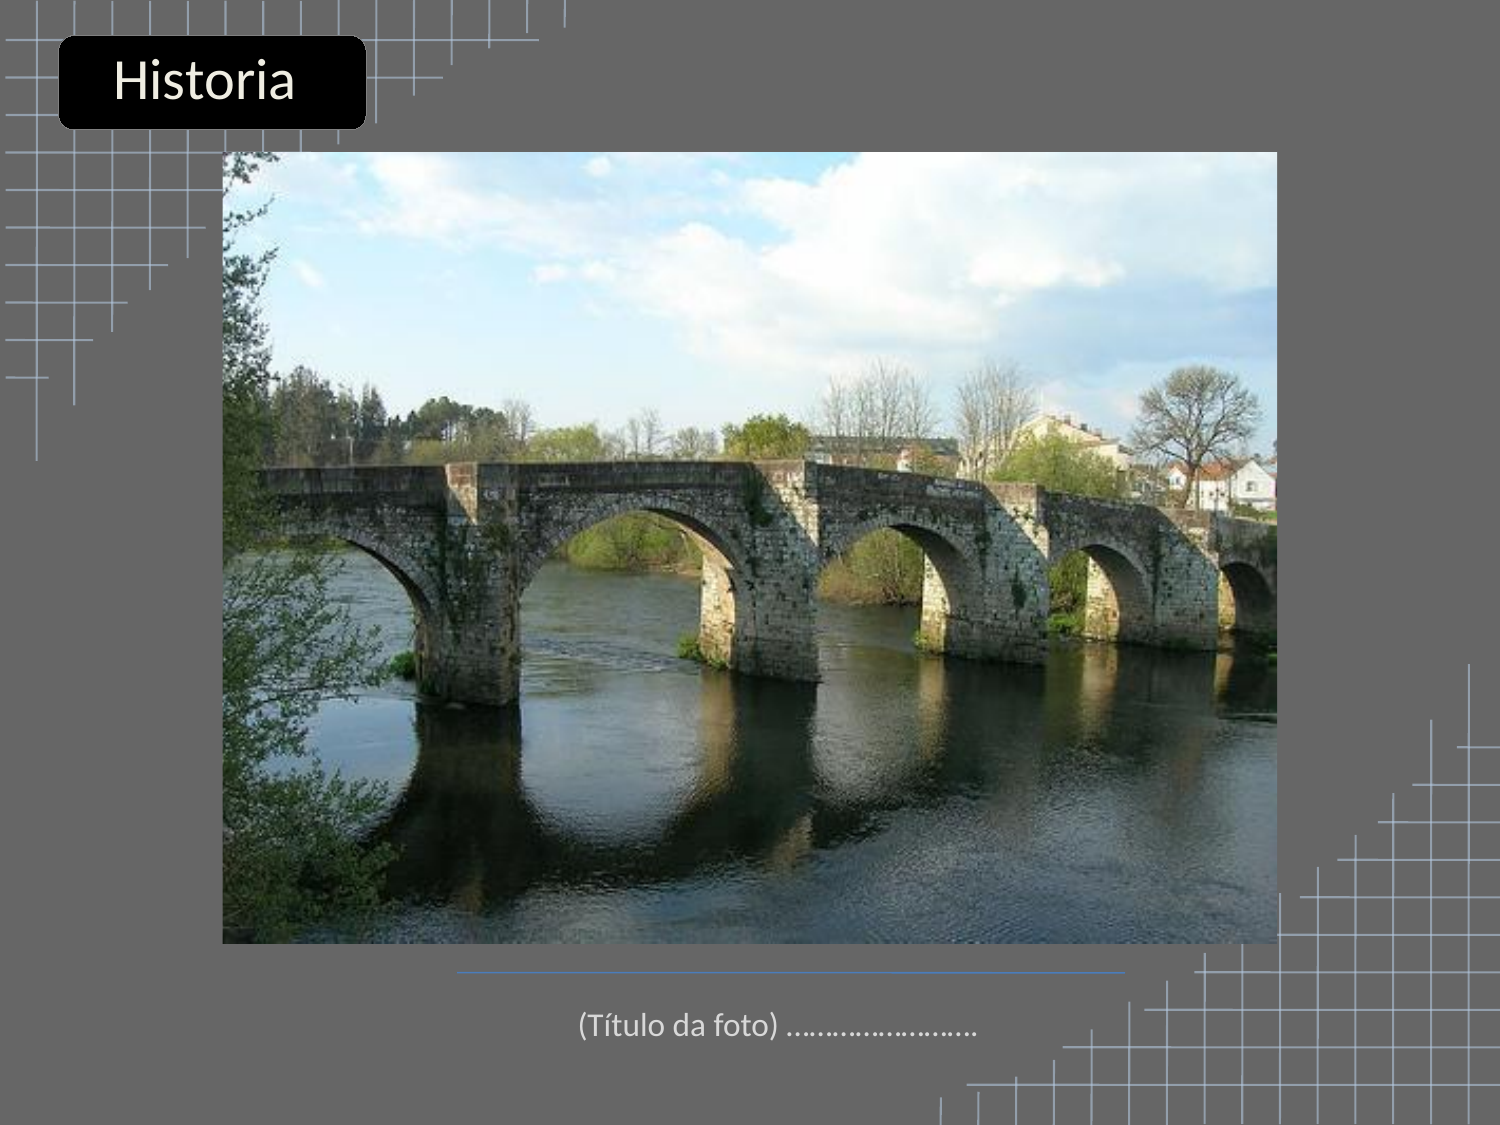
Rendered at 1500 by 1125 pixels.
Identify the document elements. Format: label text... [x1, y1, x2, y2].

text_box [222, 152, 1278, 944]
title Historia [58, 23, 352, 129]
text_box [69, 35, 367, 130]
text_box (Título da foto) ……………………. [562, 996, 996, 1052]
